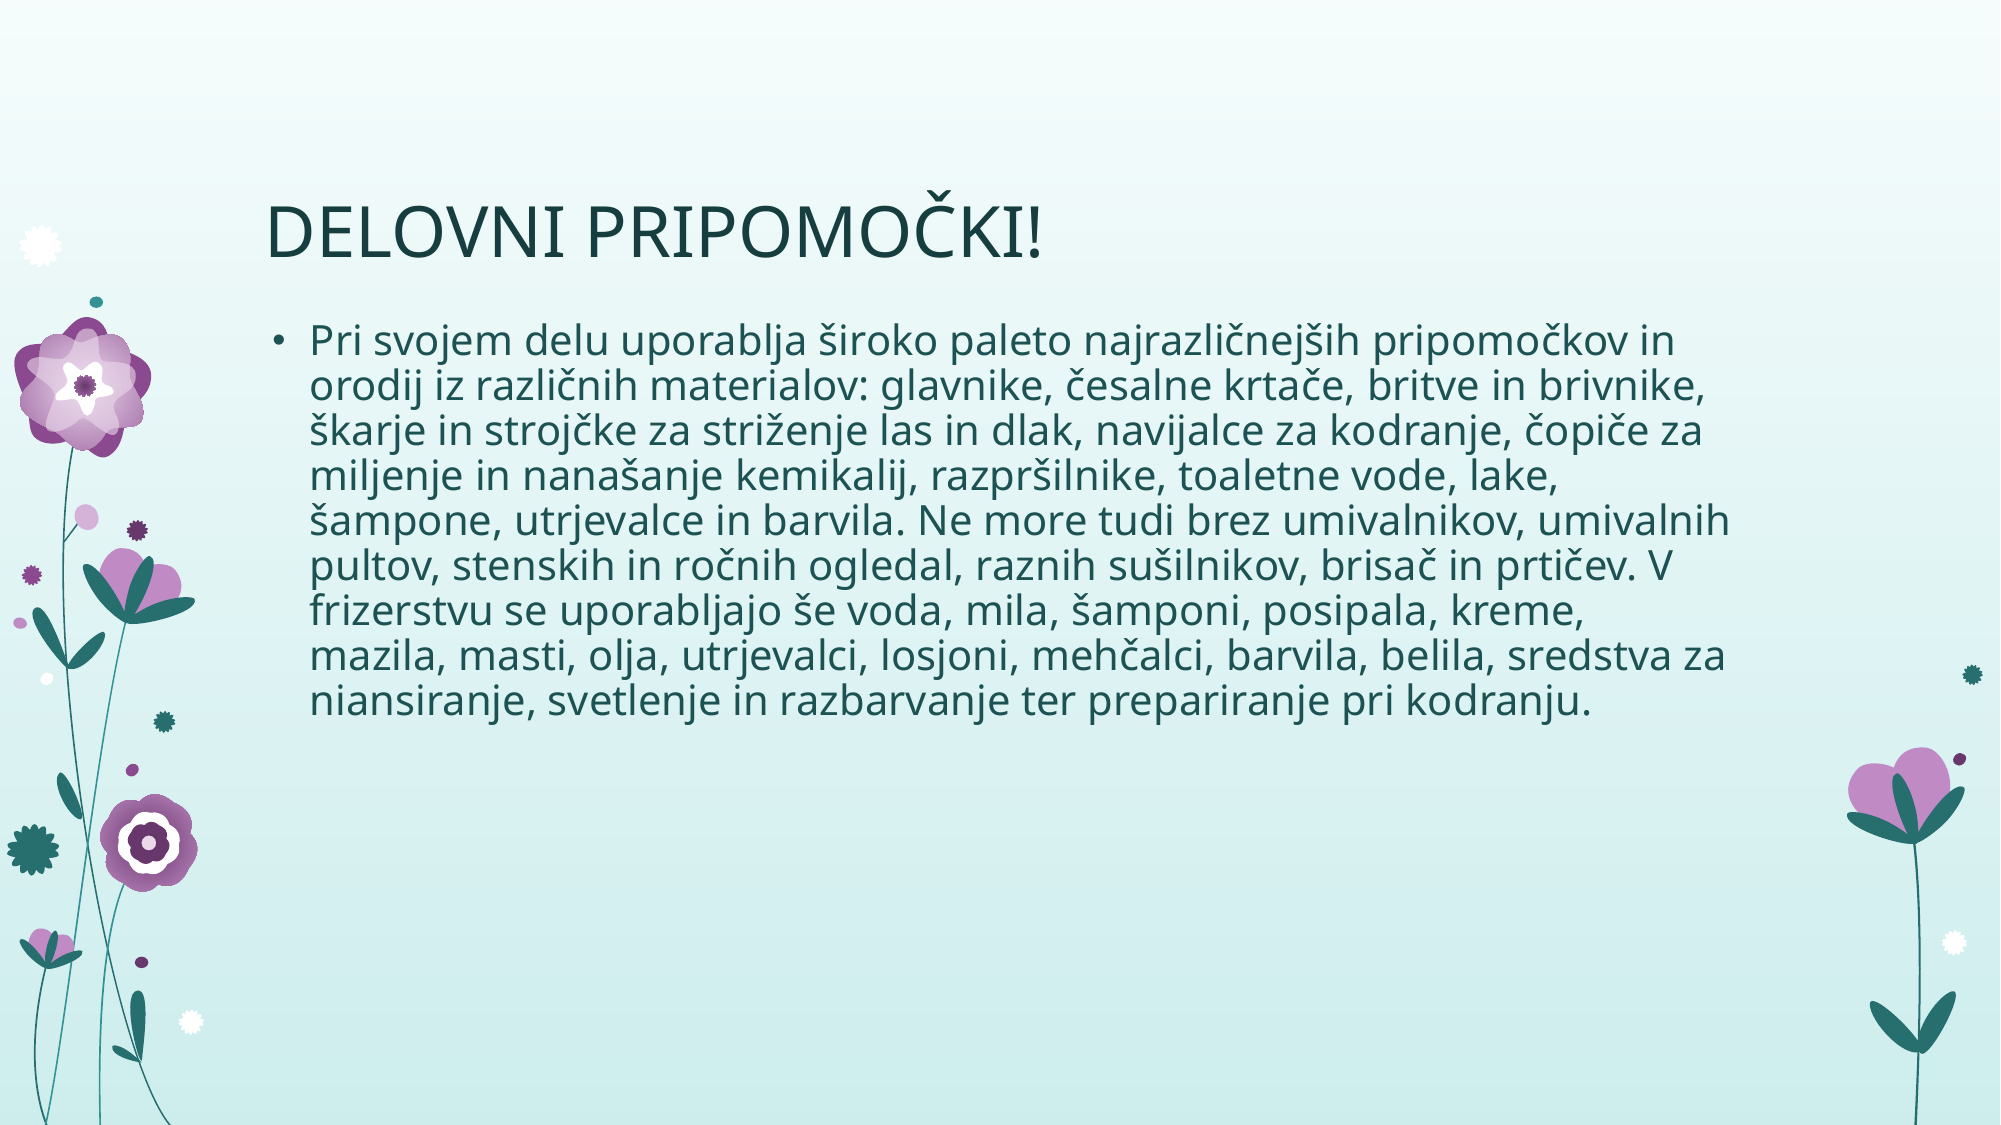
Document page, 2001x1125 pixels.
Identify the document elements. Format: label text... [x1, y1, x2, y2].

title DELOVNI PRIPOMOČKI! [249, 92, 1750, 281]
list Pri svojem delu uporablja široko paleto najrazličnejših pripomočkov in orodij iz različnih materialov: glavnike, česalne krtače, britve in brivnike, škarje in strojčke za striženje las in dlak, navijalce za kodranje, čopiče za miljenje in nanašanje kemikalij, razpršilnike, toaletne vode, lake, šampone, utrjevalce in barvila. Ne more tudi brez umivalnikov, umivalnih pultov, stenskih in ročnih ogledal, raznih sušilnikov, brisač in prtičev. V frizerstvu se uporabljajo še voda, mila, šamponi, posipala, kreme, mazila, masti, olja, utrjevalci, losjoni, mehčalci, barvila, belila, sredstva za niansiranje, svetlenje in razbarvanje ter prepariranje pri kodranju. [249, 311, 1750, 987]
